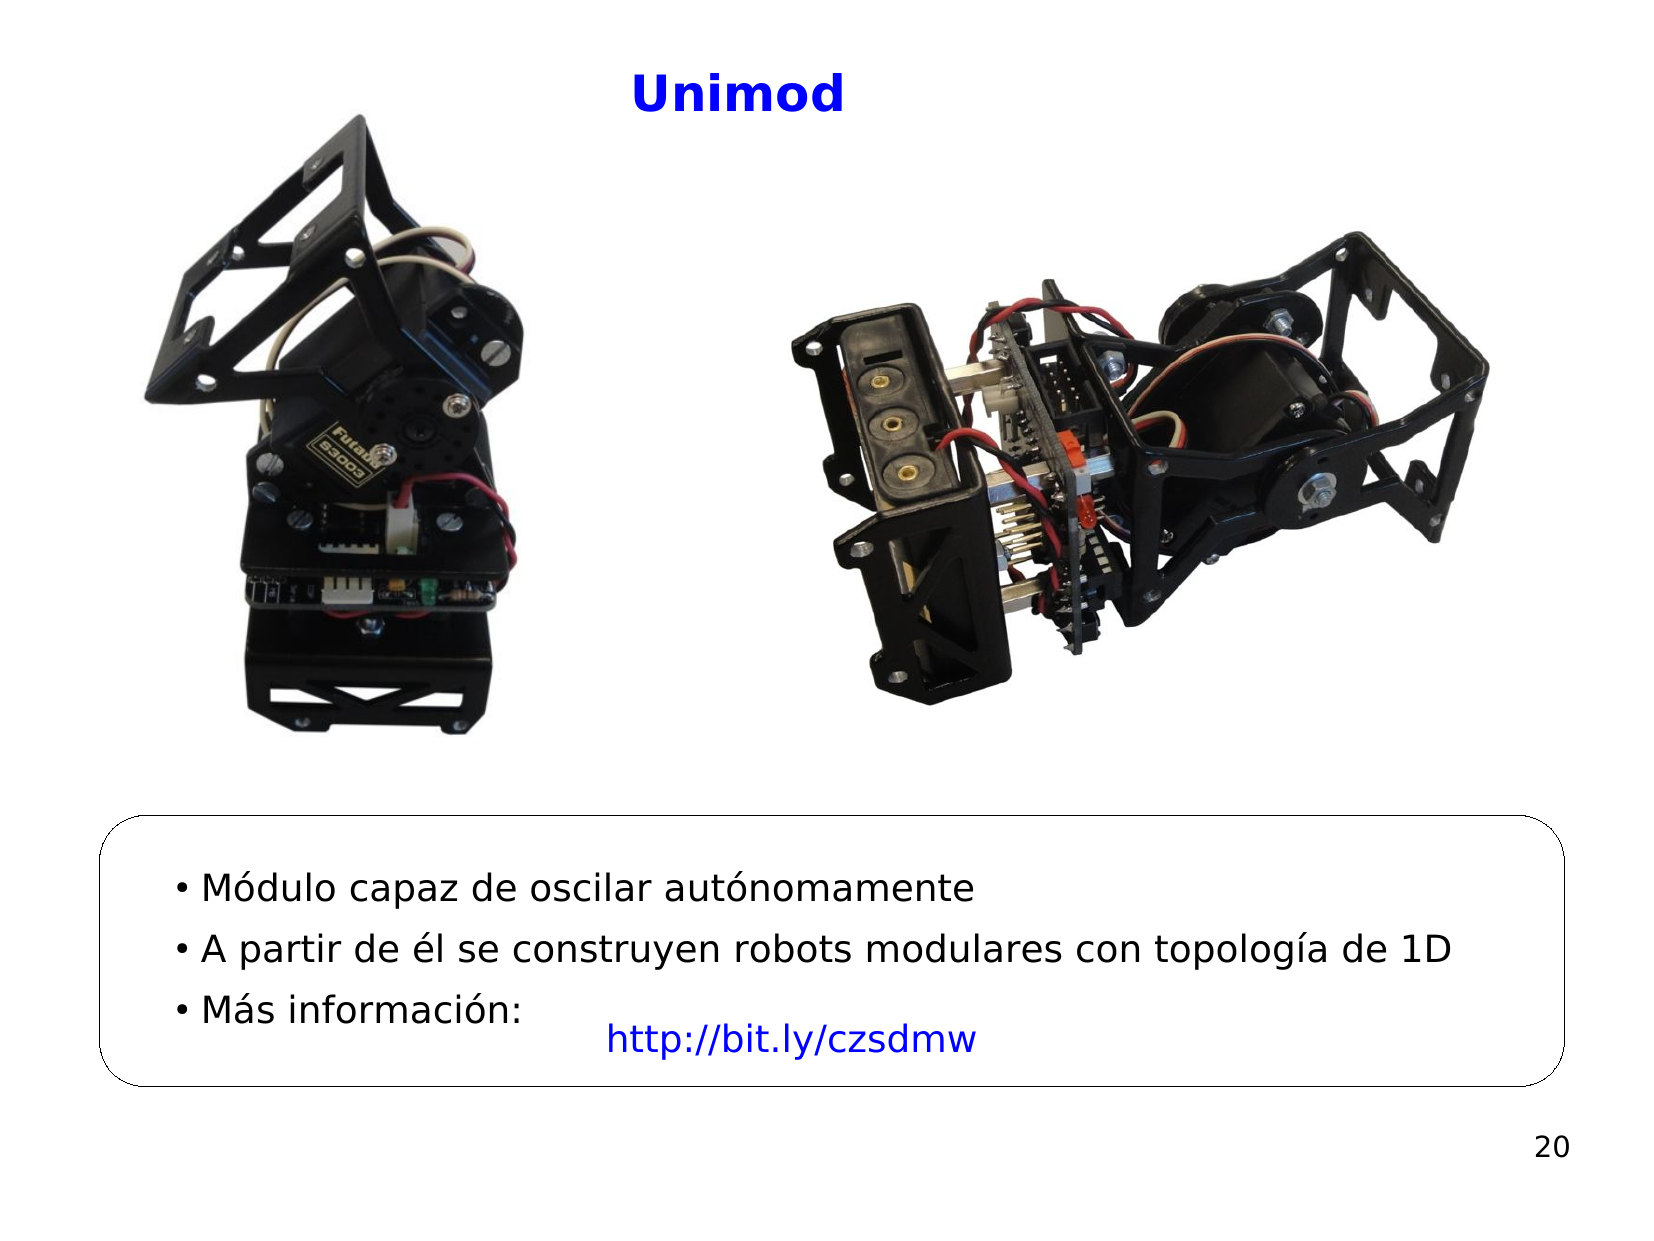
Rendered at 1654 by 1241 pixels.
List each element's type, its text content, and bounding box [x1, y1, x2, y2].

text_box Unimod [616, 57, 862, 131]
text_box http://bit.ly/czsdmw [591, 1010, 994, 1072]
text_box Módulo capaz de oscilar autónomamente A partir de él se construyen robots modulares con topología de 1D Más información: [160, 859, 1469, 1066]
picture [764, 210, 1510, 724]
picture [83, 90, 661, 804]
